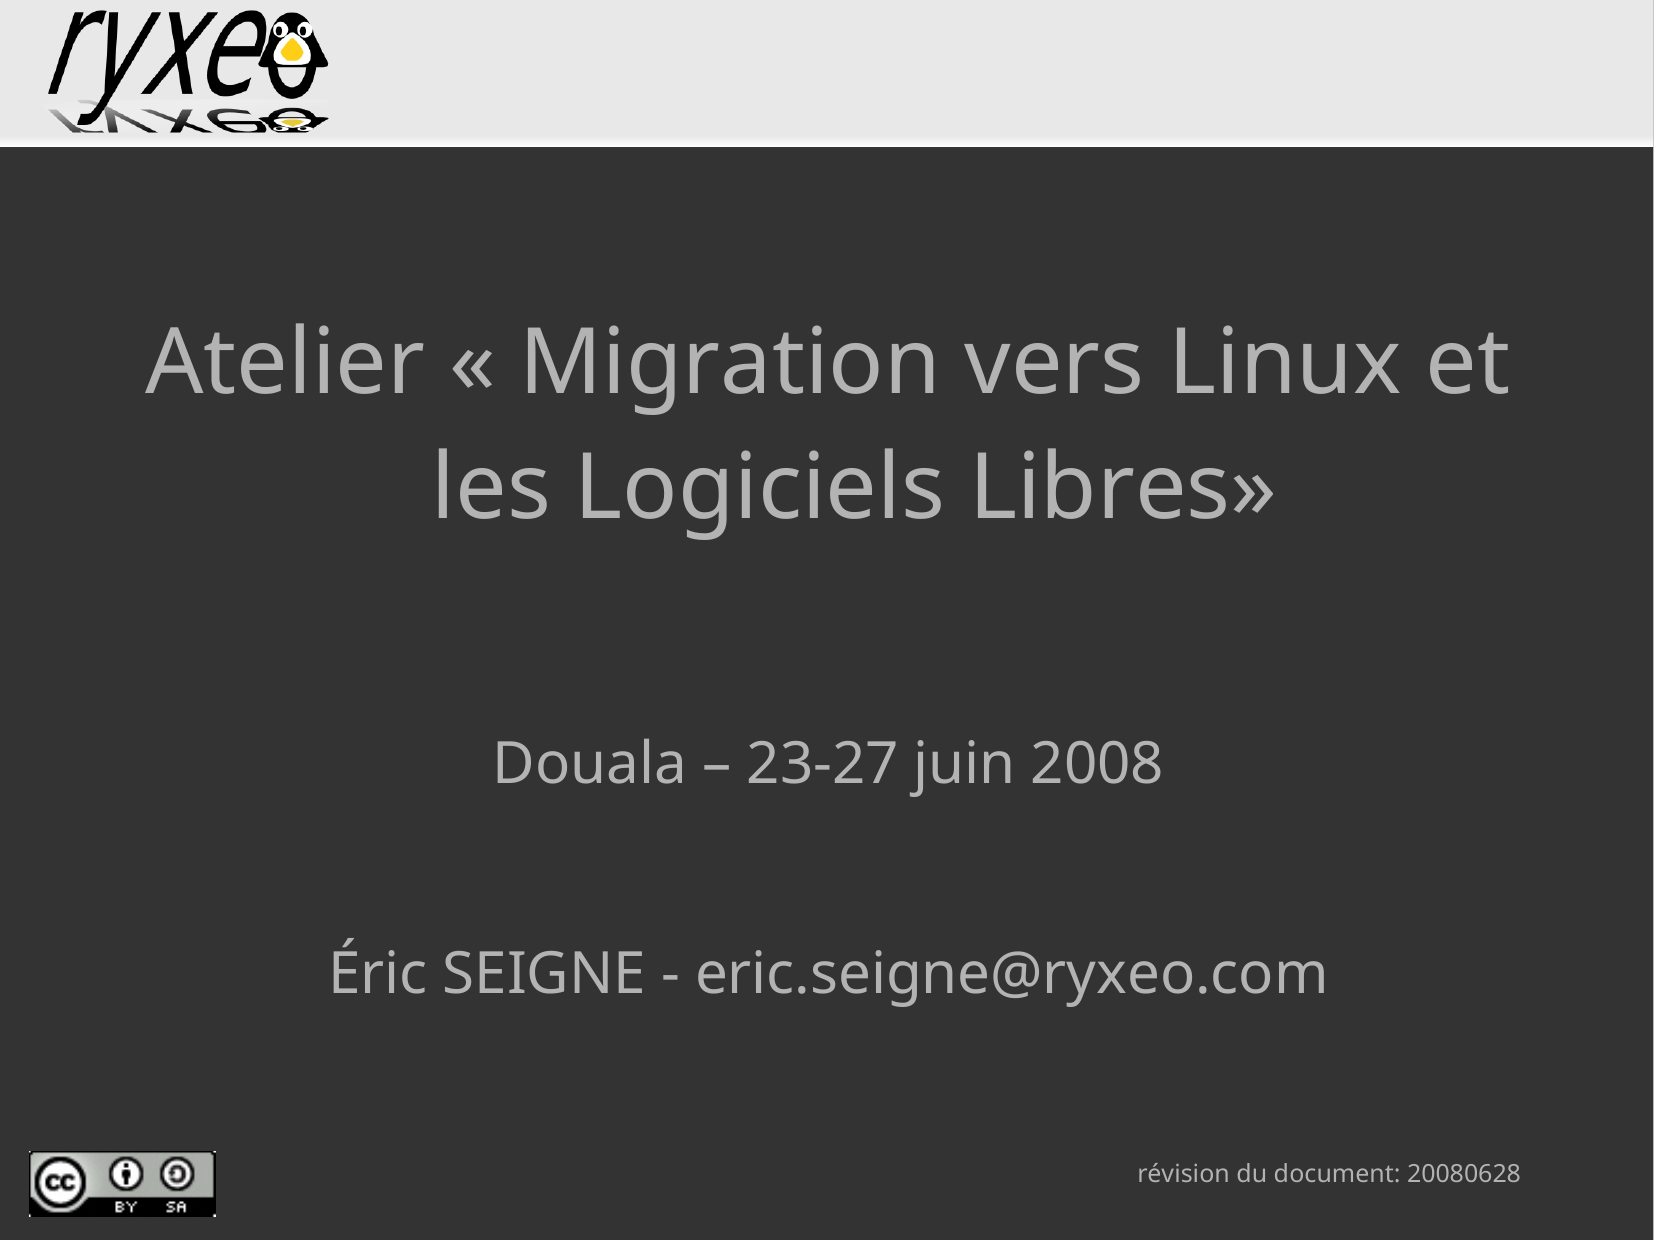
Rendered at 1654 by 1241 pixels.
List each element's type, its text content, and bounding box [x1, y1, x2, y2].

picture [0, 0, 1654, 147]
list Atelier « Migration vers Linux et les Logiciels Libres» Douala – 23-27 juin 2008 Éric SEIGNE - eric.seigne@ryxeo.com révision du document: 20080628 [118, 295, 1522, 1117]
picture [29, 1151, 216, 1217]
